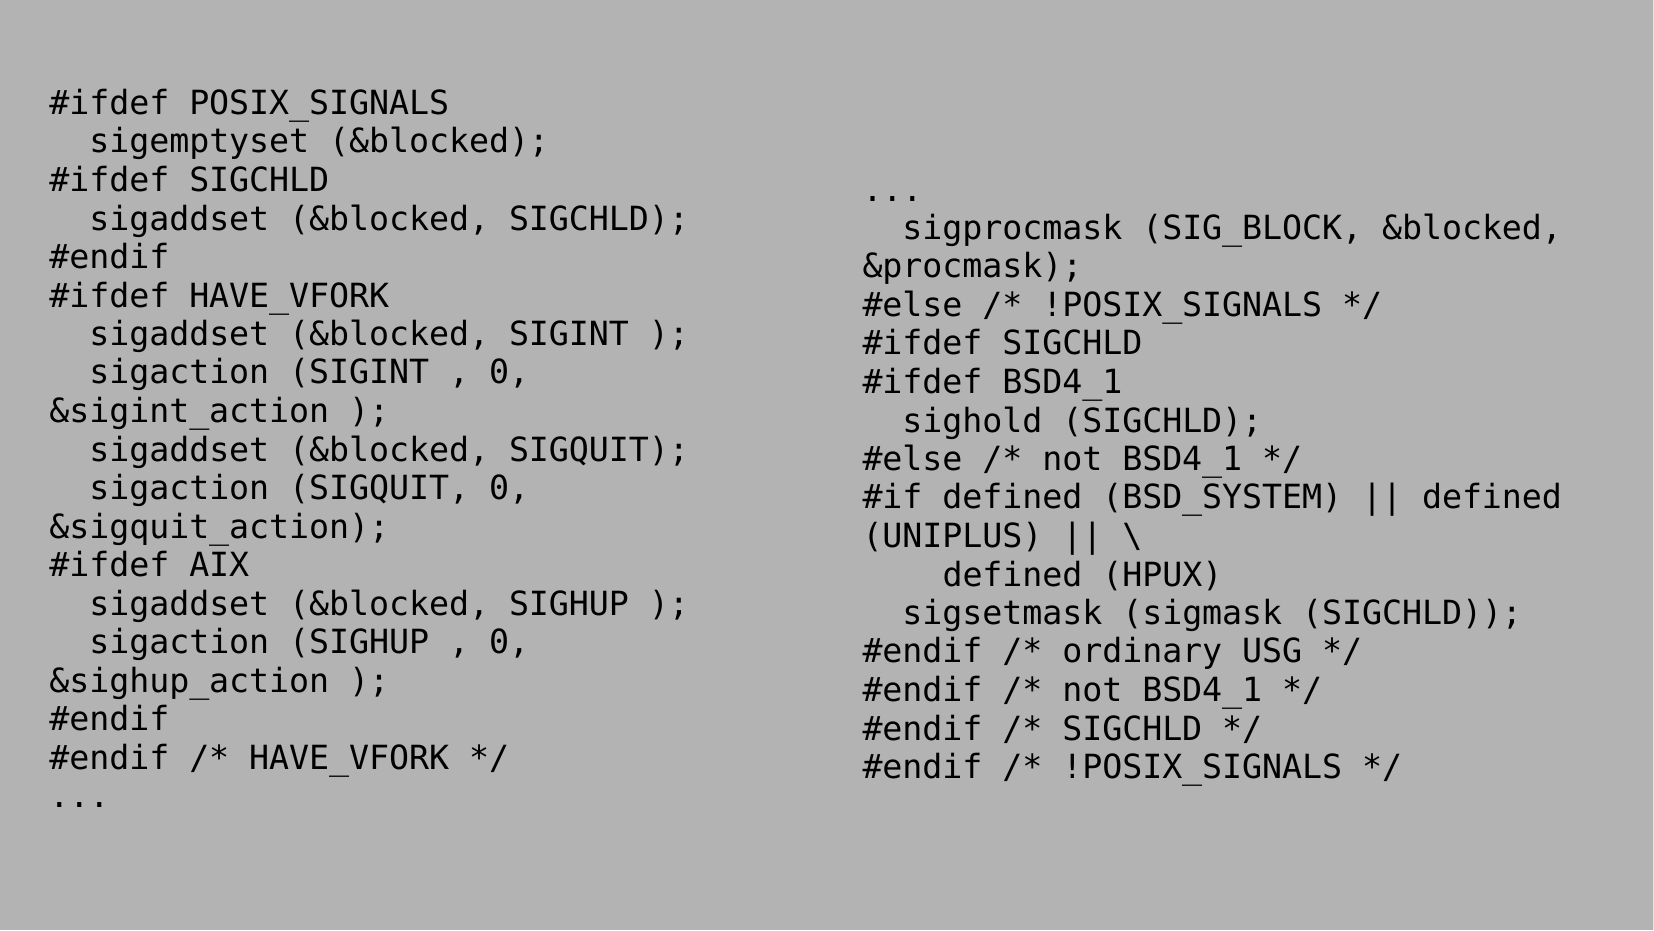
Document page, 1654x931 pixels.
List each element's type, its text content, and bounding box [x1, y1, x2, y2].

text_box ... sigprocmask (SIG_BLOCK, &blocked, &procmask); #else /* !POSIX_SIGNALS */ #ifdef SIGCHLD #ifdef BSD4_1 sighold (SIGCHLD); #else /* not BSD4_1 */ #if defined (BSD_SYSTEM) || defined (UNIPLUS) || \ defined (HPUX) sigsetmask (sigmask (SIGCHLD)); #endif /* ordinary USG */ #endif /* not BSD4_1 */ #endif /* SIGCHLD */ #endif /* !POSIX_SIGNALS */ [862, 25, 1654, 901]
subtitle #ifdef POSIX_SIGNALS sigemptyset (&blocked); #ifdef SIGCHLD sigaddset (&blocked, SIGCHLD); #endif #ifdef HAVE_VFORK sigaddset (&blocked, SIGINT ); sigaction (SIGINT , 0, &sigint_action ); sigaddset (&blocked, SIGQUIT); sigaction (SIGQUIT, 0, &sigquit_action); #ifdef AIX sigaddset (&blocked, SIGHUP ); sigaction (SIGHUP , 0, &sighup_action ); #endif #endif /* HAVE_VFORK */ ... [49, 31, 863, 907]
